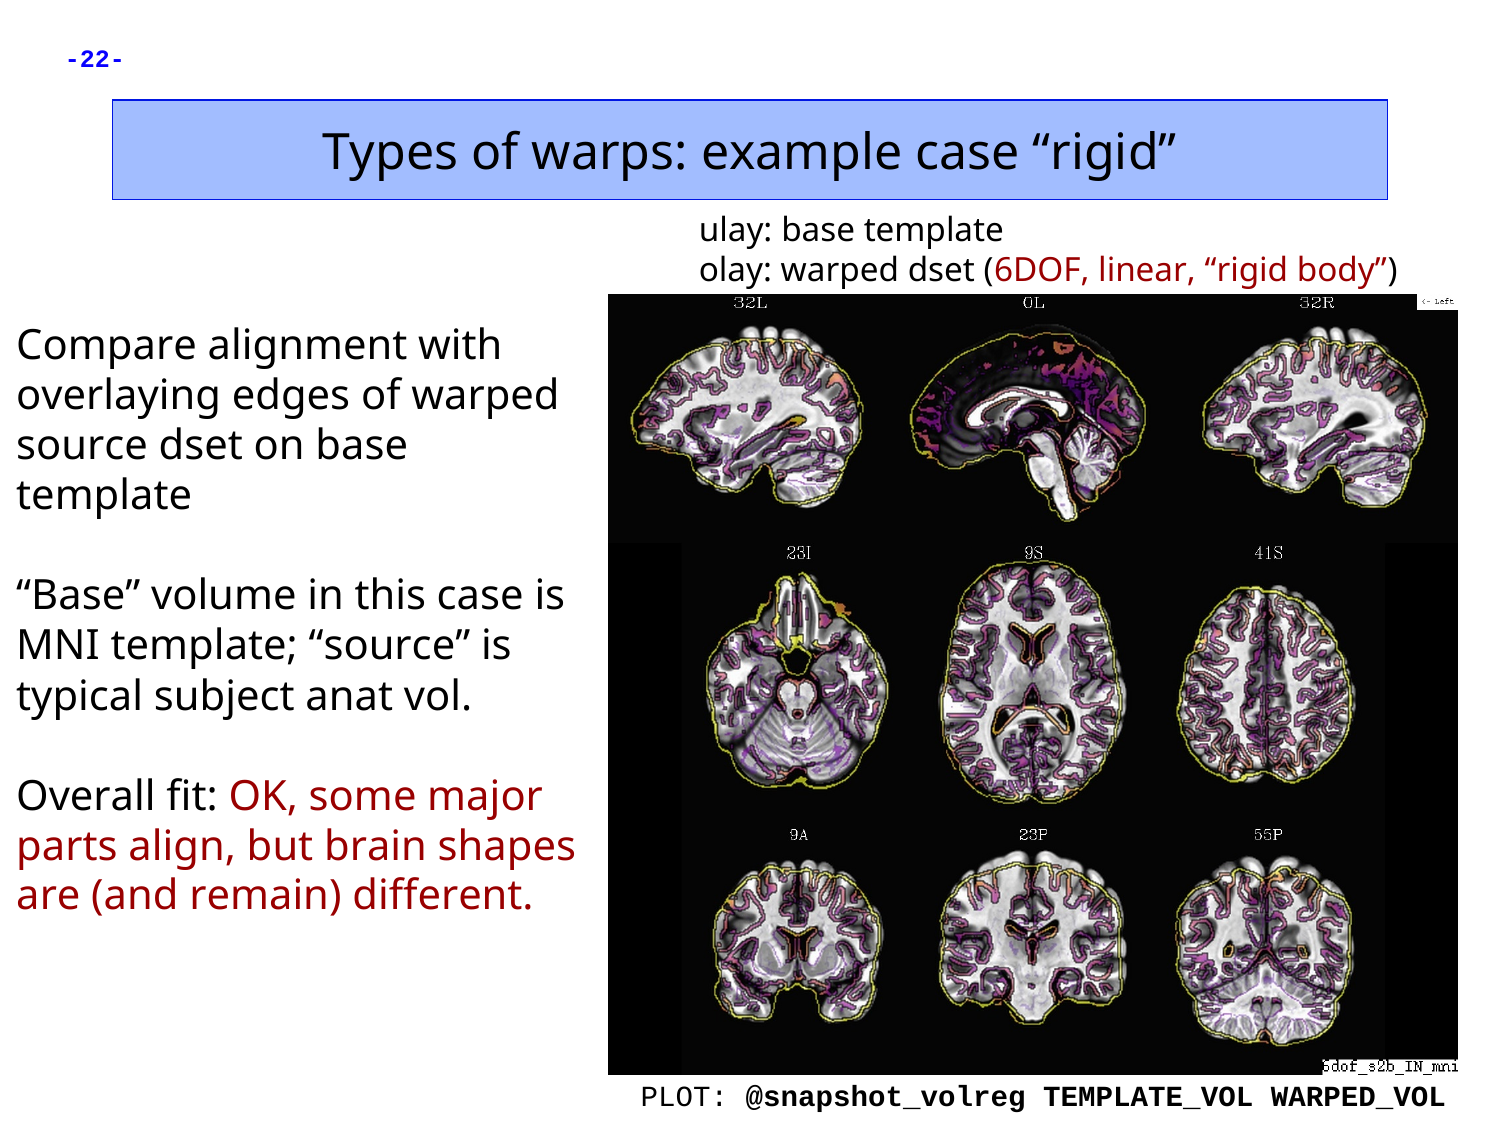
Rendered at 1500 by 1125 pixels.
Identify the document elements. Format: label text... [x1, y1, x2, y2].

text_box ulay: base template olay: warped dset (6DOF, linear, “rigid body”) [682, 199, 1429, 338]
text_box PLOT: @snapshot_volreg TEMPLATE_VOL WARPED_VOL [624, 1068, 1488, 1124]
picture [608, 294, 1458, 1075]
text_box Compare alignment with overlaying edges of warped source dset on base template “Base” volume in this case is MNI template; “source” is typical subject anat vol. Overall fit: OK, some major parts align, but brain shapes are (and remain) different. [0, 309, 600, 878]
text_box Types of warps: example case “rigid” [112, 99, 1388, 200]
